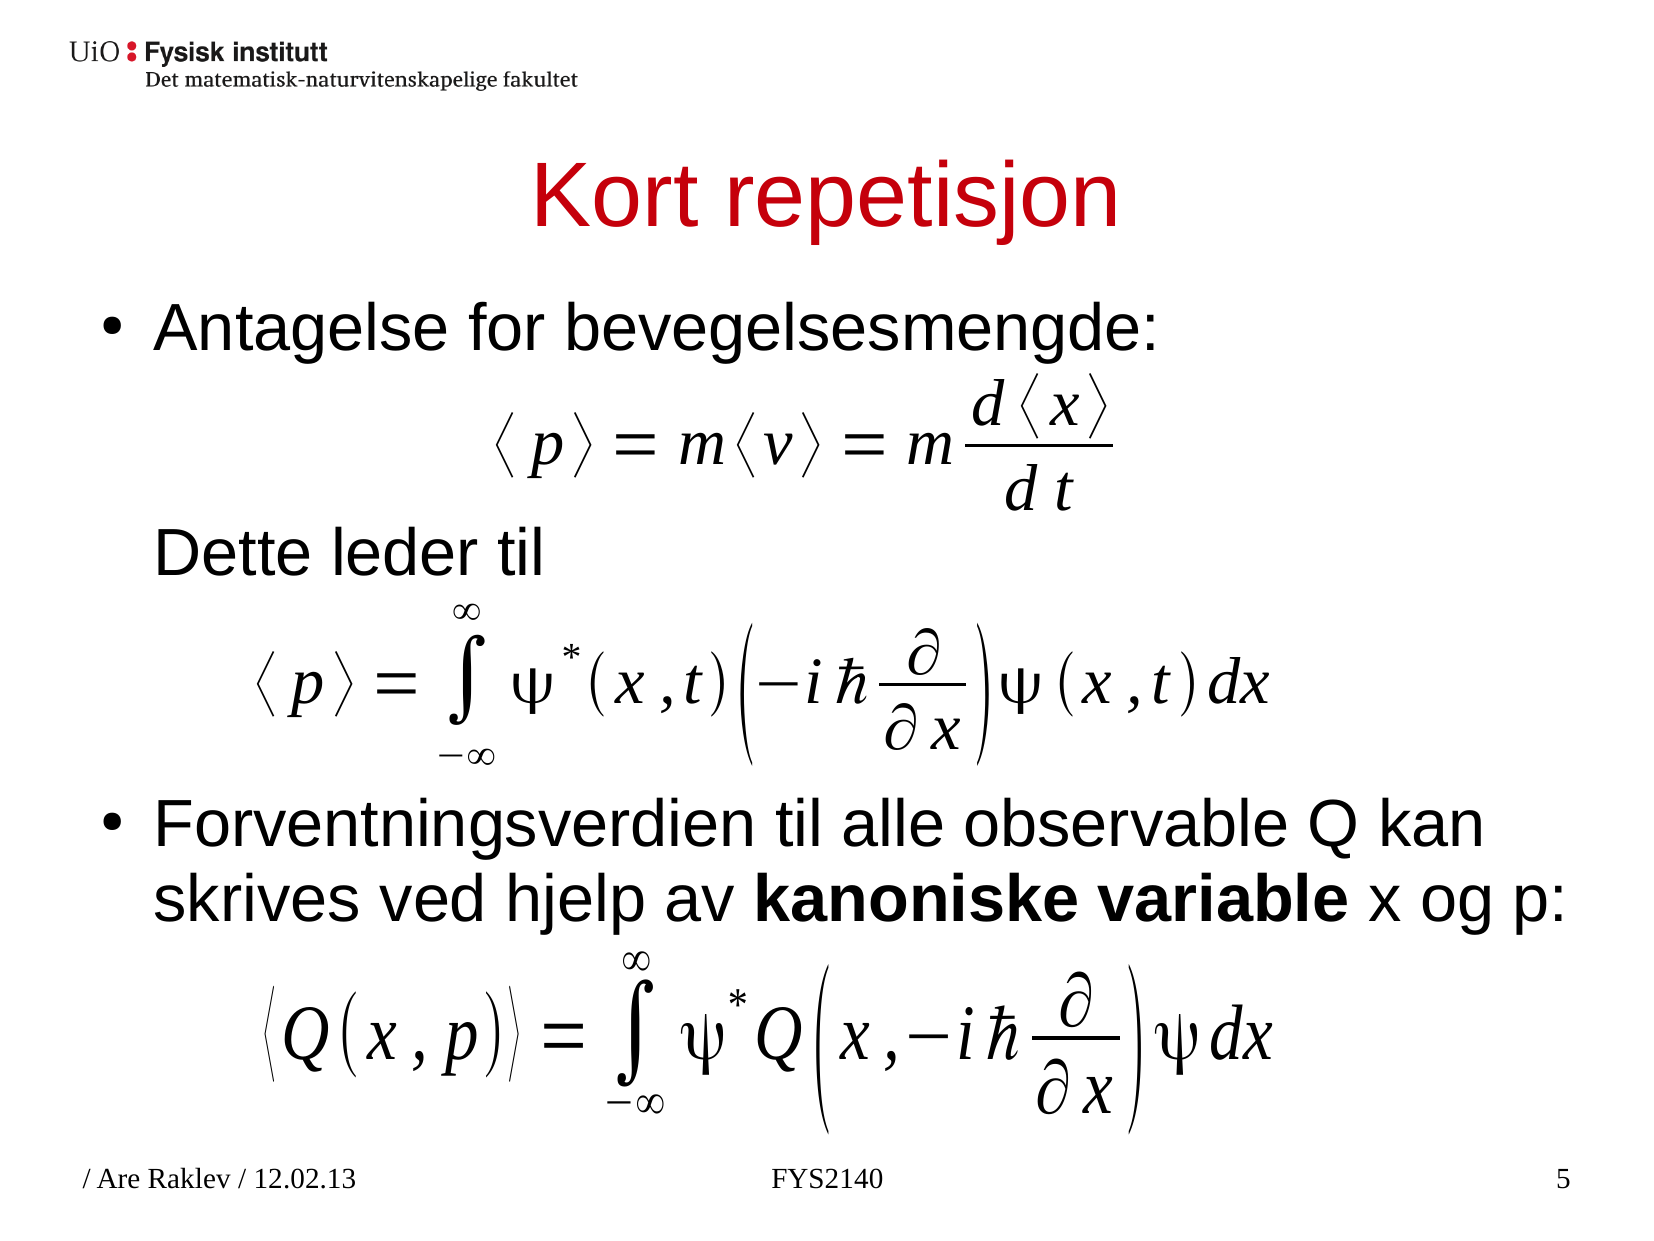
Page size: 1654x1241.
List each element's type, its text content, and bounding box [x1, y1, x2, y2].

picture [68, 37, 581, 93]
list Antagelse for bevegelsesmengde: Dette leder til Forventningsverdien til alle observable Q kan skrives ved hjelp av kanoniske variable x og p: [82, 290, 1613, 1094]
chart [487, 365, 1123, 526]
title Kort repetisjon [82, 90, 1571, 290]
chart [248, 587, 1276, 776]
chart [255, 950, 1282, 1139]
